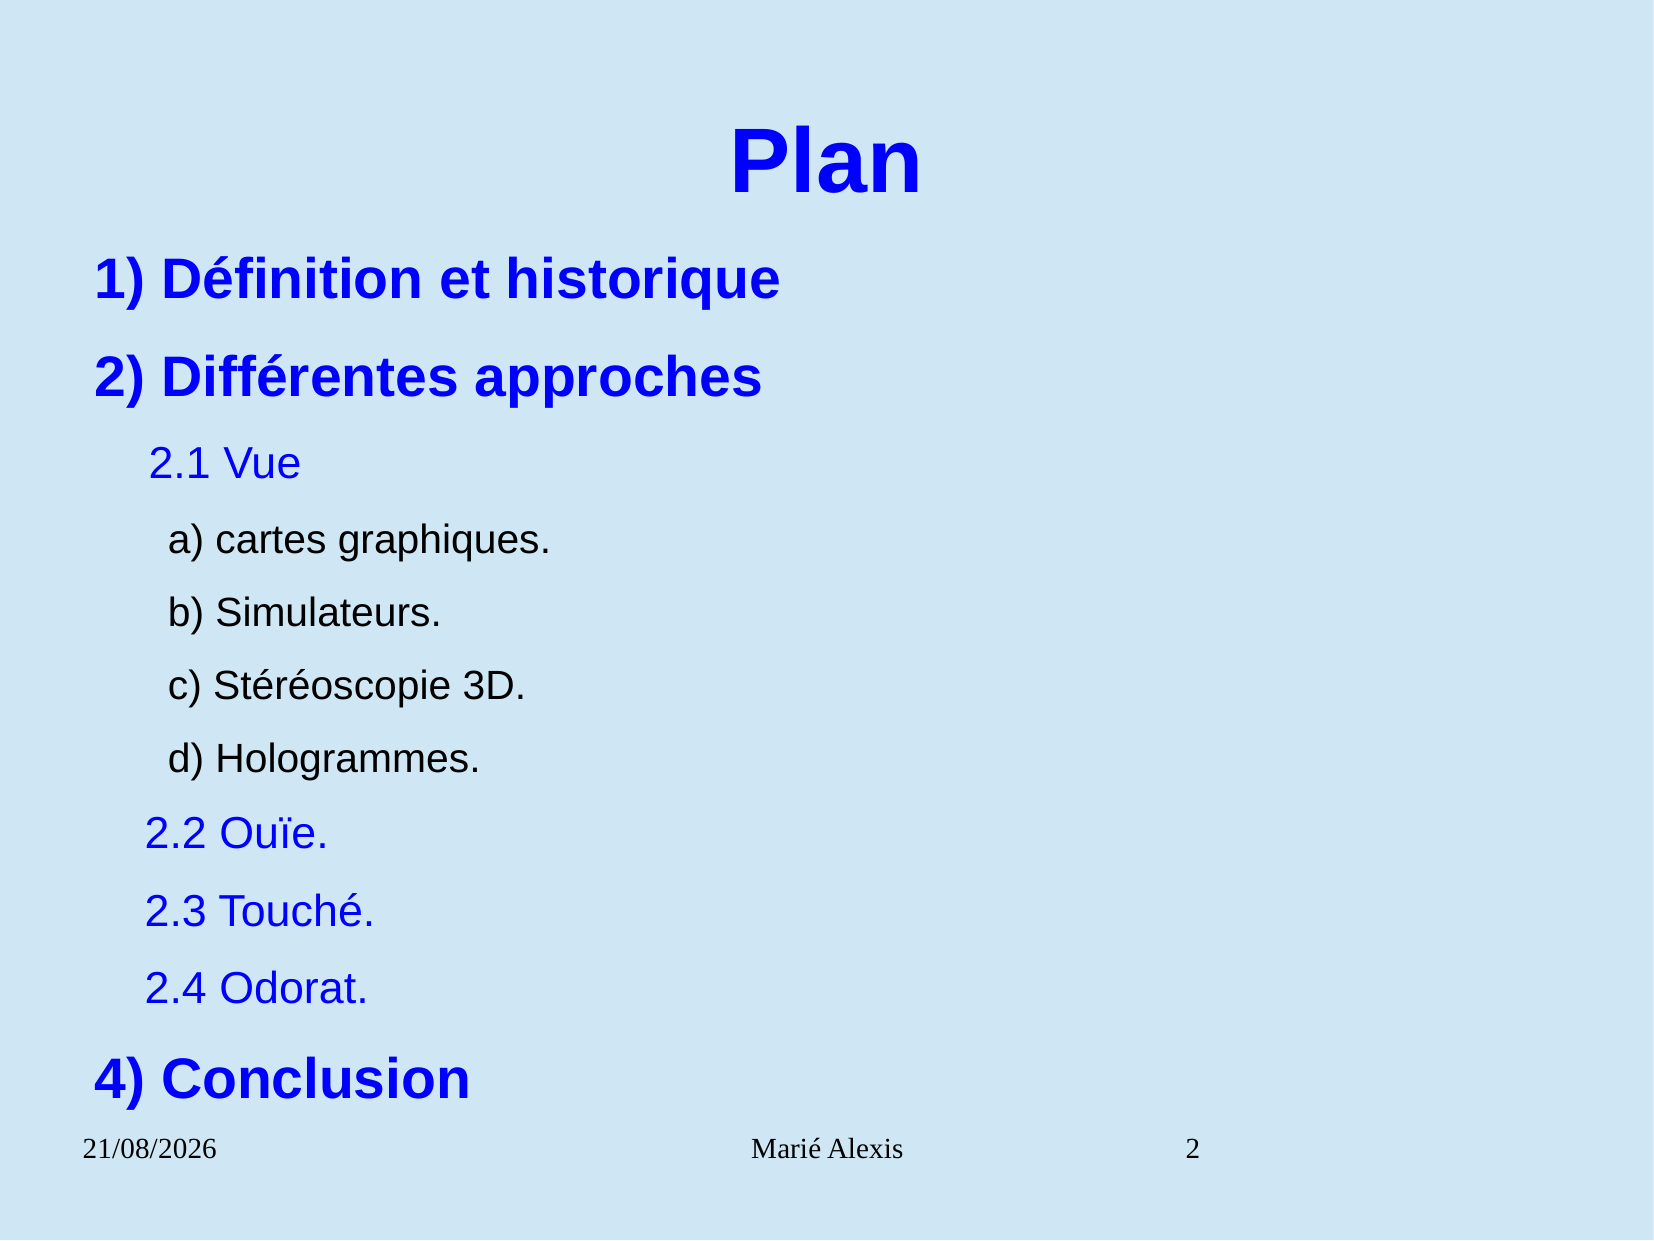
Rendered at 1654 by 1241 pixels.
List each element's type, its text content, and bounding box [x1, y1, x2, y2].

text_box [1185, 1129, 1571, 1216]
text_box Marié Alexis [565, 1129, 1090, 1216]
title Plan [82, 52, 1571, 260]
text_box [82, 1129, 468, 1216]
list 1) Définition et historique 2) Différentes approches 2.1 Vue a) cartes graphiques. b) Simulateurs. c) Stéréoscopie 3D. d) Hologrammes. 2.2 Ouïe. 2.3 Touché. 2.4 Odorat. 4) Conclusion [94, 241, 1583, 1112]
